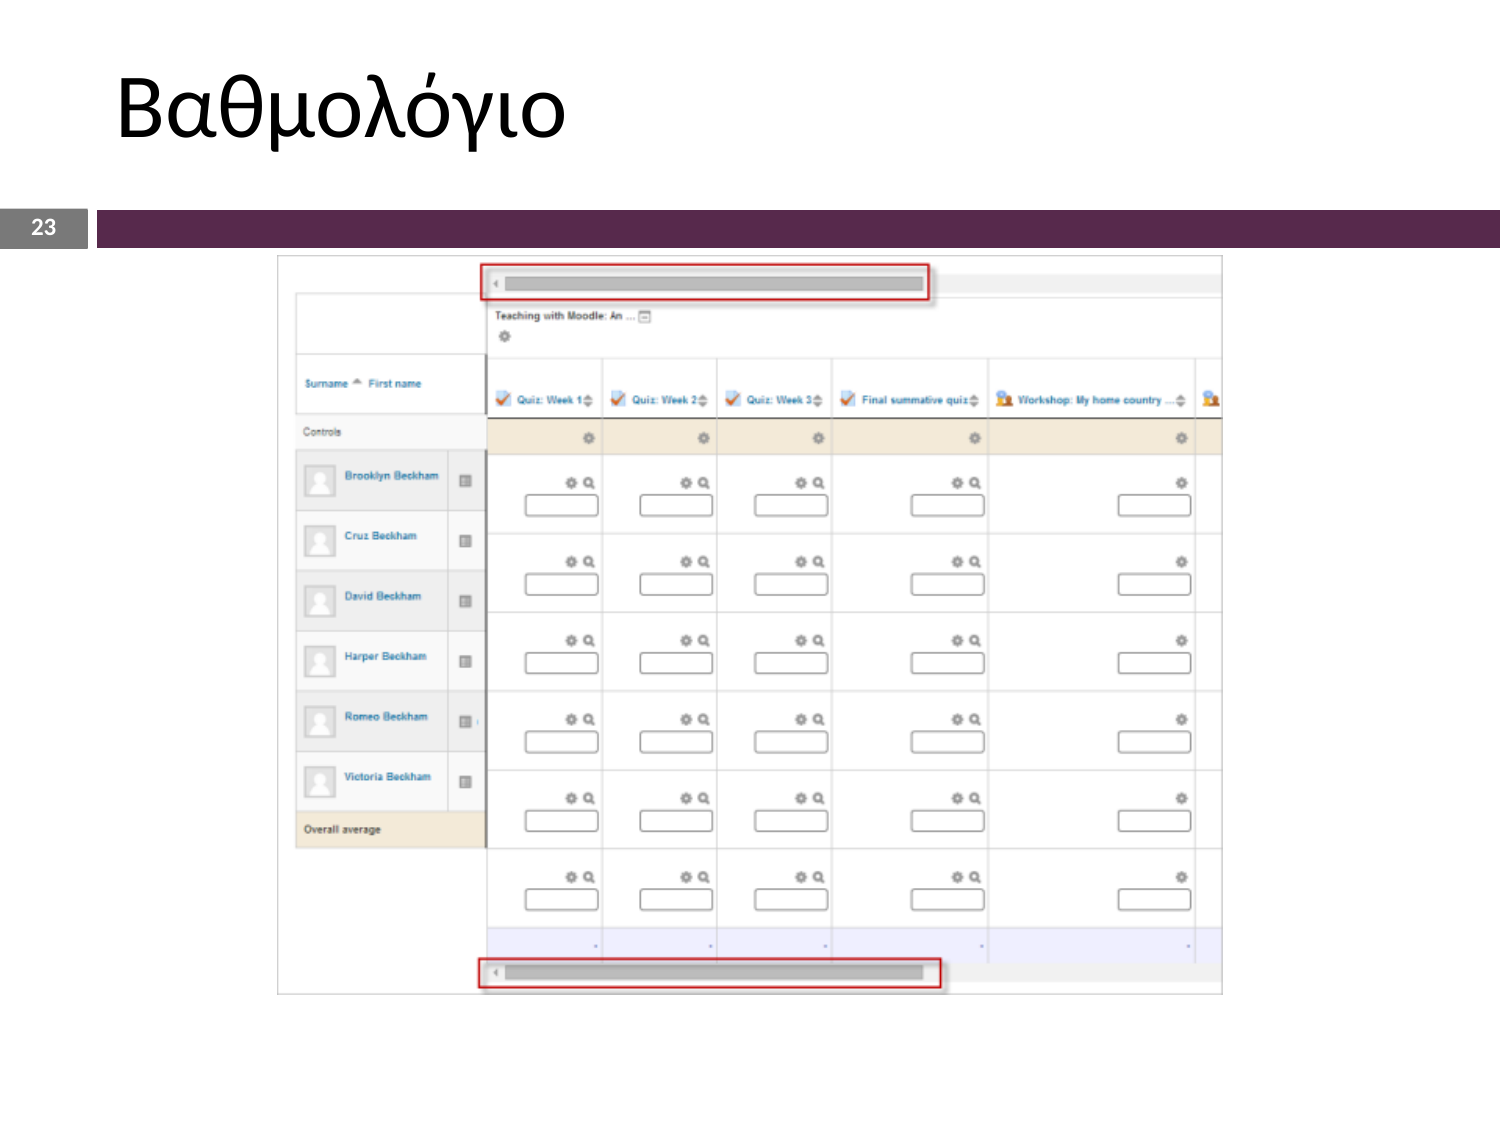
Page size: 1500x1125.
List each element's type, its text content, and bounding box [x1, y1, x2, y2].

title Βαθμολόγιο [100, 19, 1438, 182]
picture [277, 255, 1223, 995]
text_box 23 [0, 208, 88, 249]
